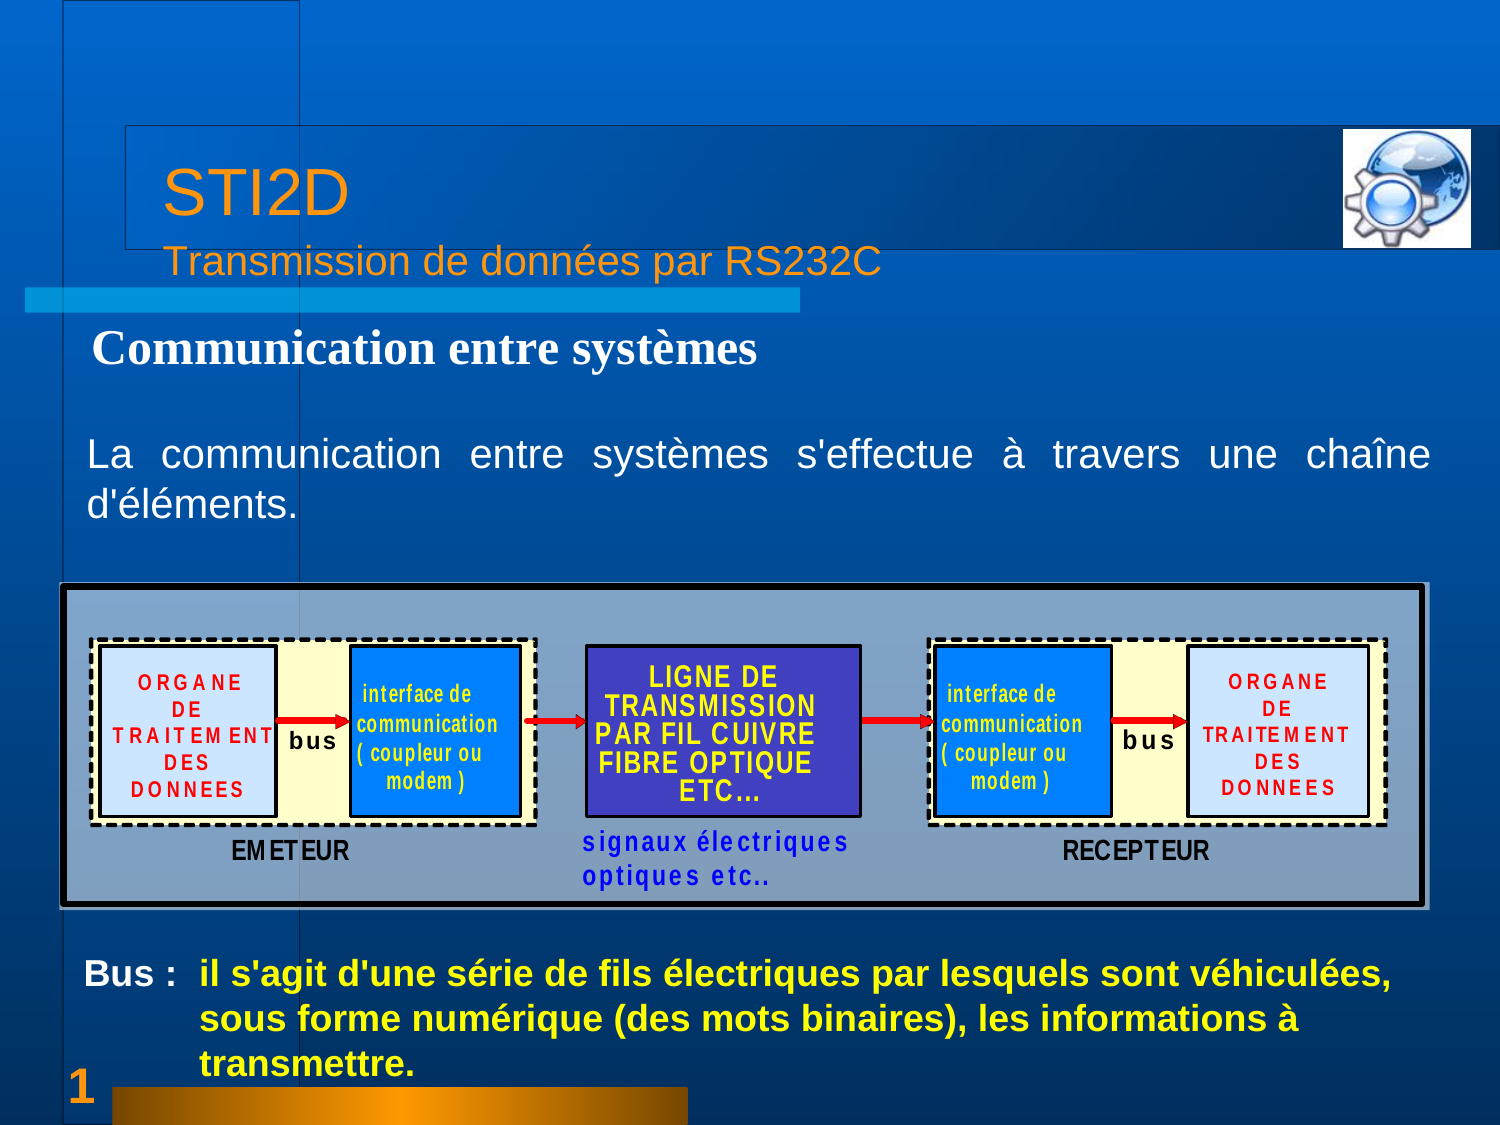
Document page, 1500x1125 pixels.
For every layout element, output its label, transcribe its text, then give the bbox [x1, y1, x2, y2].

text_box il s'agit d'une série de fils électriques par lesquels sont véhiculées, sous forme numérique (des mots binaires), les informations à transmettre. [184, 941, 1422, 1093]
chart [59, 582, 1430, 911]
text_box La communication entre systèmes s'effectue à travers une chaîne d'éléments. [71, 419, 1447, 536]
text_box Bus : [55, 941, 184, 1003]
text_box Communication entre systèmes [59, 307, 922, 383]
picture [1343, 129, 1471, 248]
